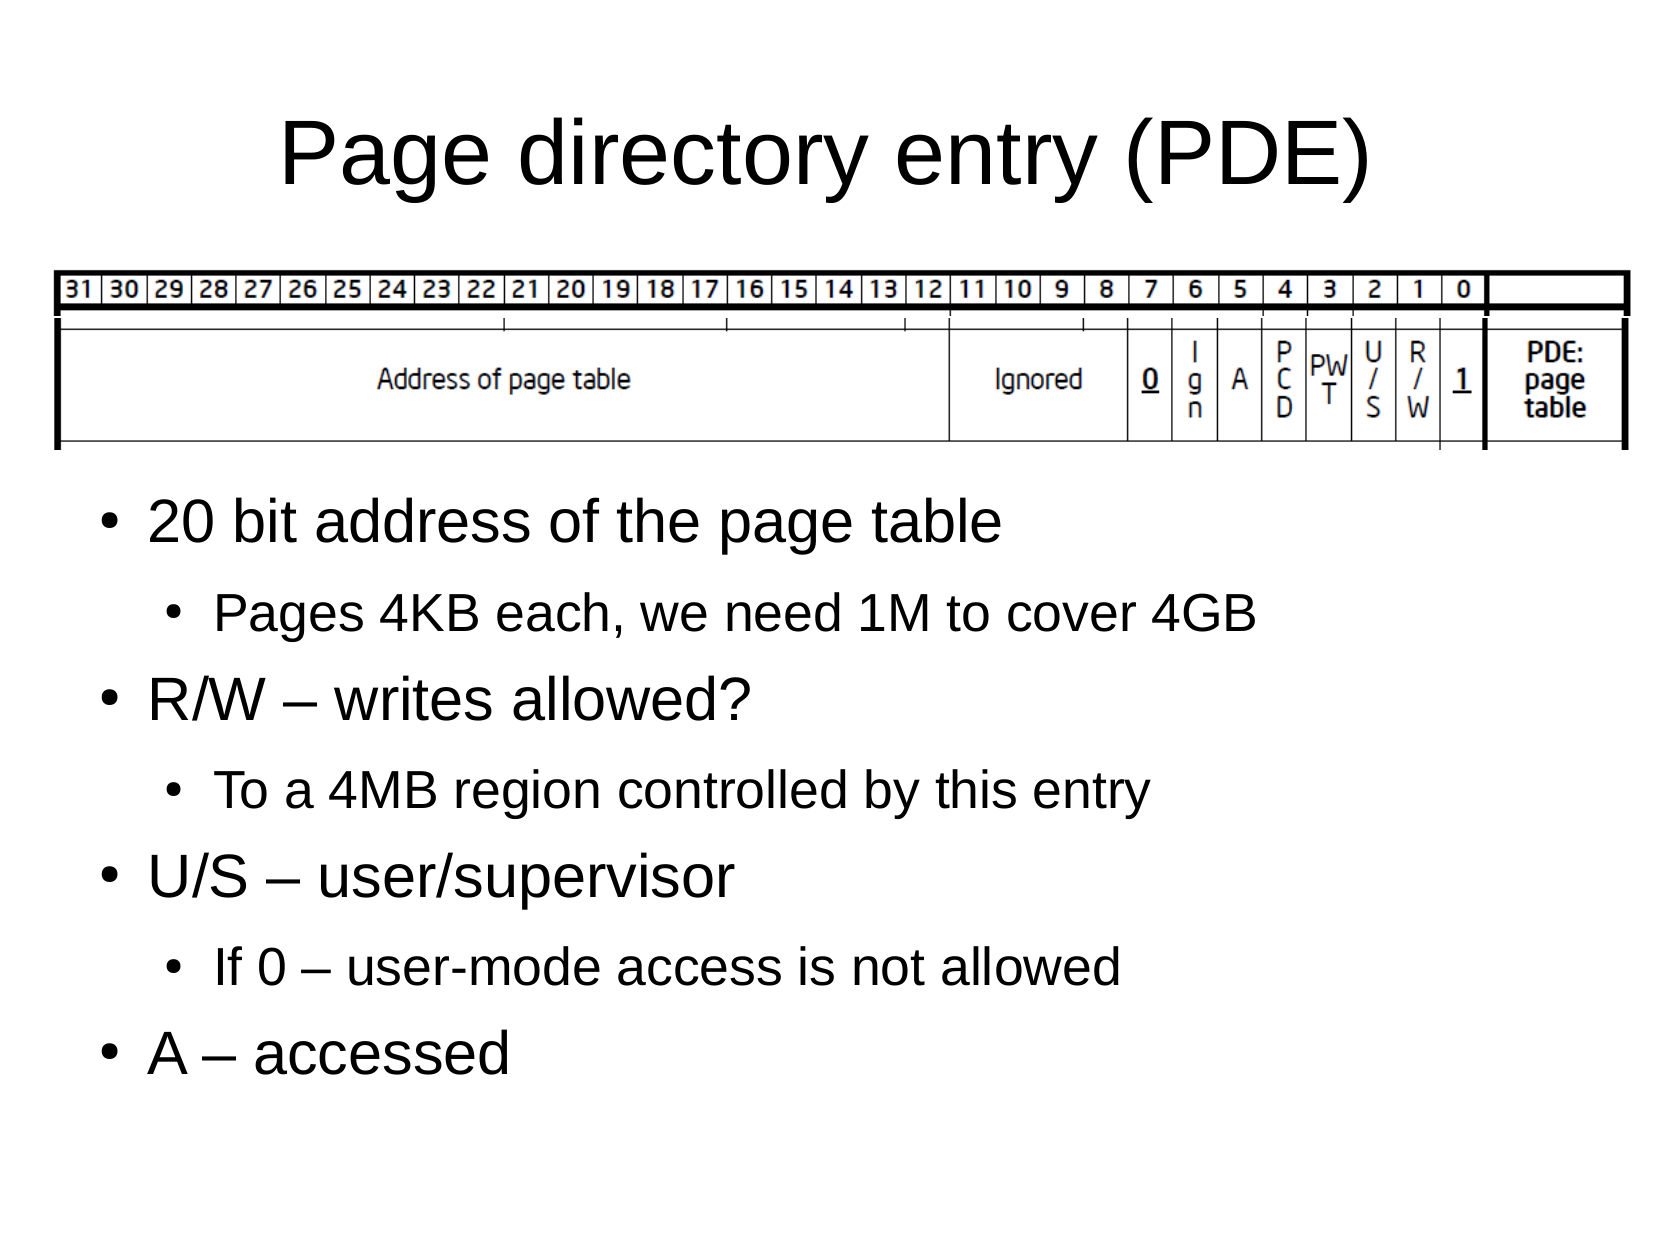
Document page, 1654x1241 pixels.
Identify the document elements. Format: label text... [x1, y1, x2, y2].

picture [42, 262, 1636, 316]
picture [37, 318, 1642, 451]
list 20 bit address of the page table Pages 4KB each, we need 1M to cover 4GB R/W – writes allowed? To a 4MB region controlled by this entry U/S – user/supervisor If 0 – user-mode access is not allowed A – accessed [82, 487, 1571, 1088]
title Page directory entry (PDE) [82, 49, 1571, 257]
